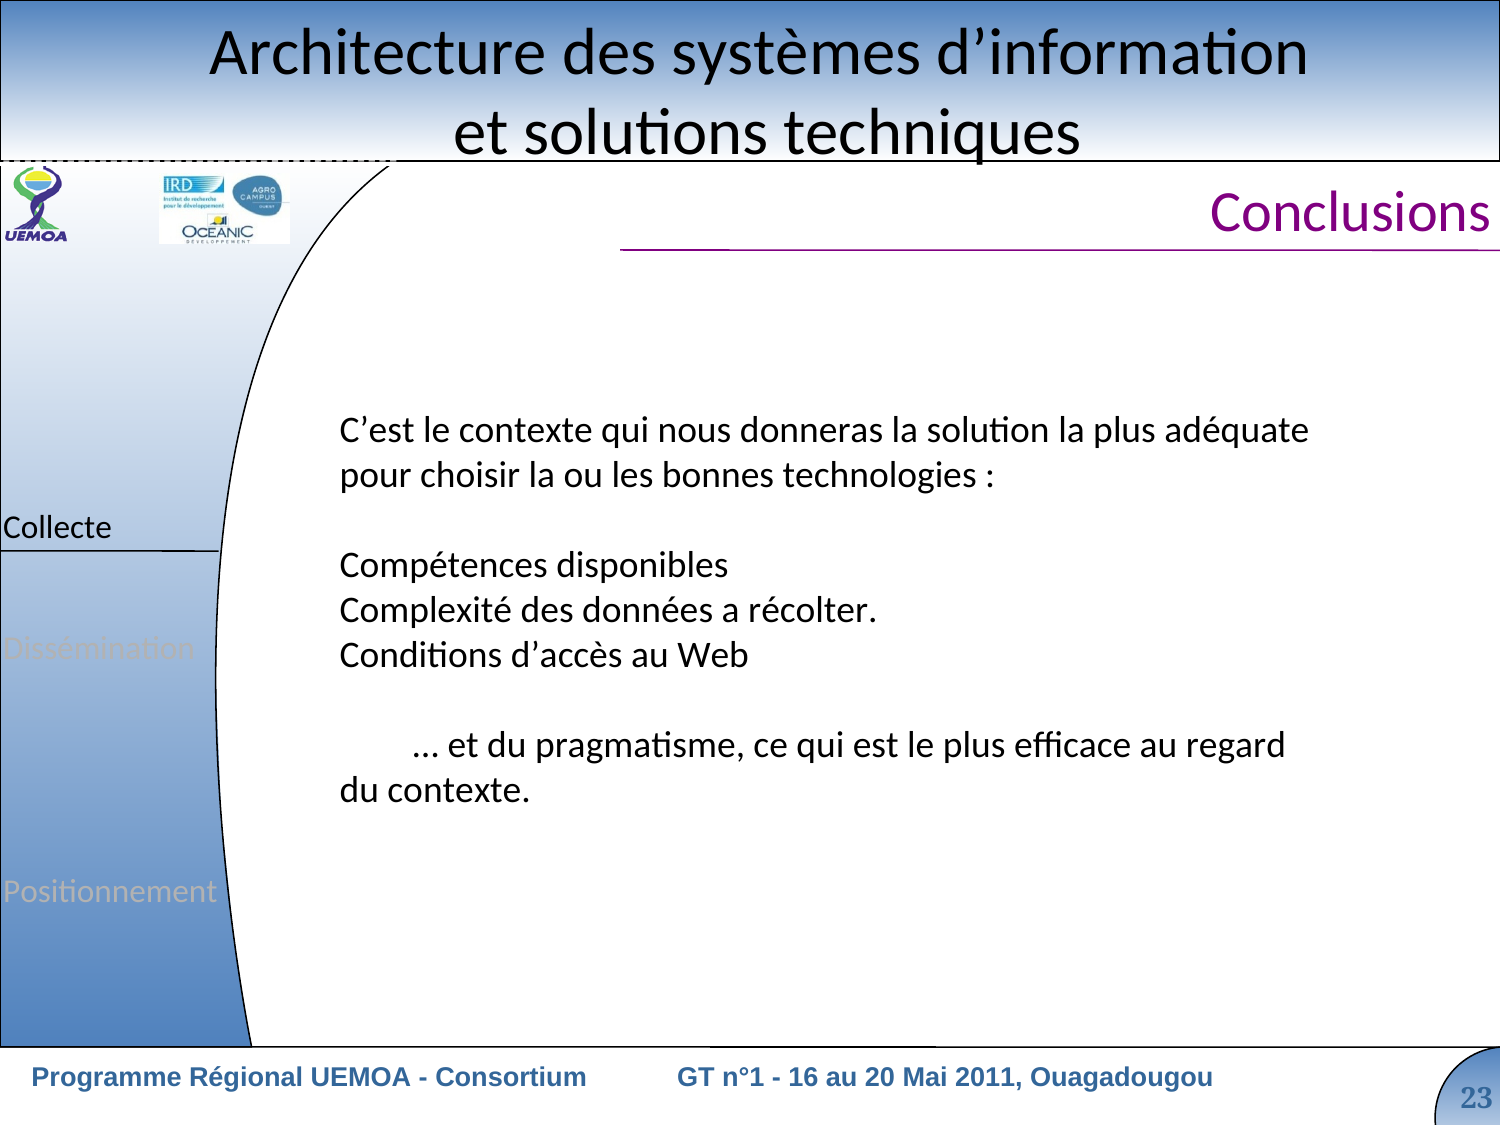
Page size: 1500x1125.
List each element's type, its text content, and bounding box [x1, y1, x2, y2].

text_box C’est le contexte qui nous donneras la solution la plus adéquate pour choisir la ou les bonnes technologies : Compétences disponibles Complexité des données a récolter. Conditions d’accès au Web … et du pragmatisme, ce qui est le plus efficace au regard du contexte. [324, 397, 1329, 818]
text_box Conclusions [265, 165, 1500, 251]
picture [0, 166, 73, 244]
picture [159, 173, 265, 244]
text_box Architecture des systèmes d’information et solutions techniques [53, 0, 1483, 161]
text_box Collecte Dissémination Positionnement [0, 497, 314, 1039]
